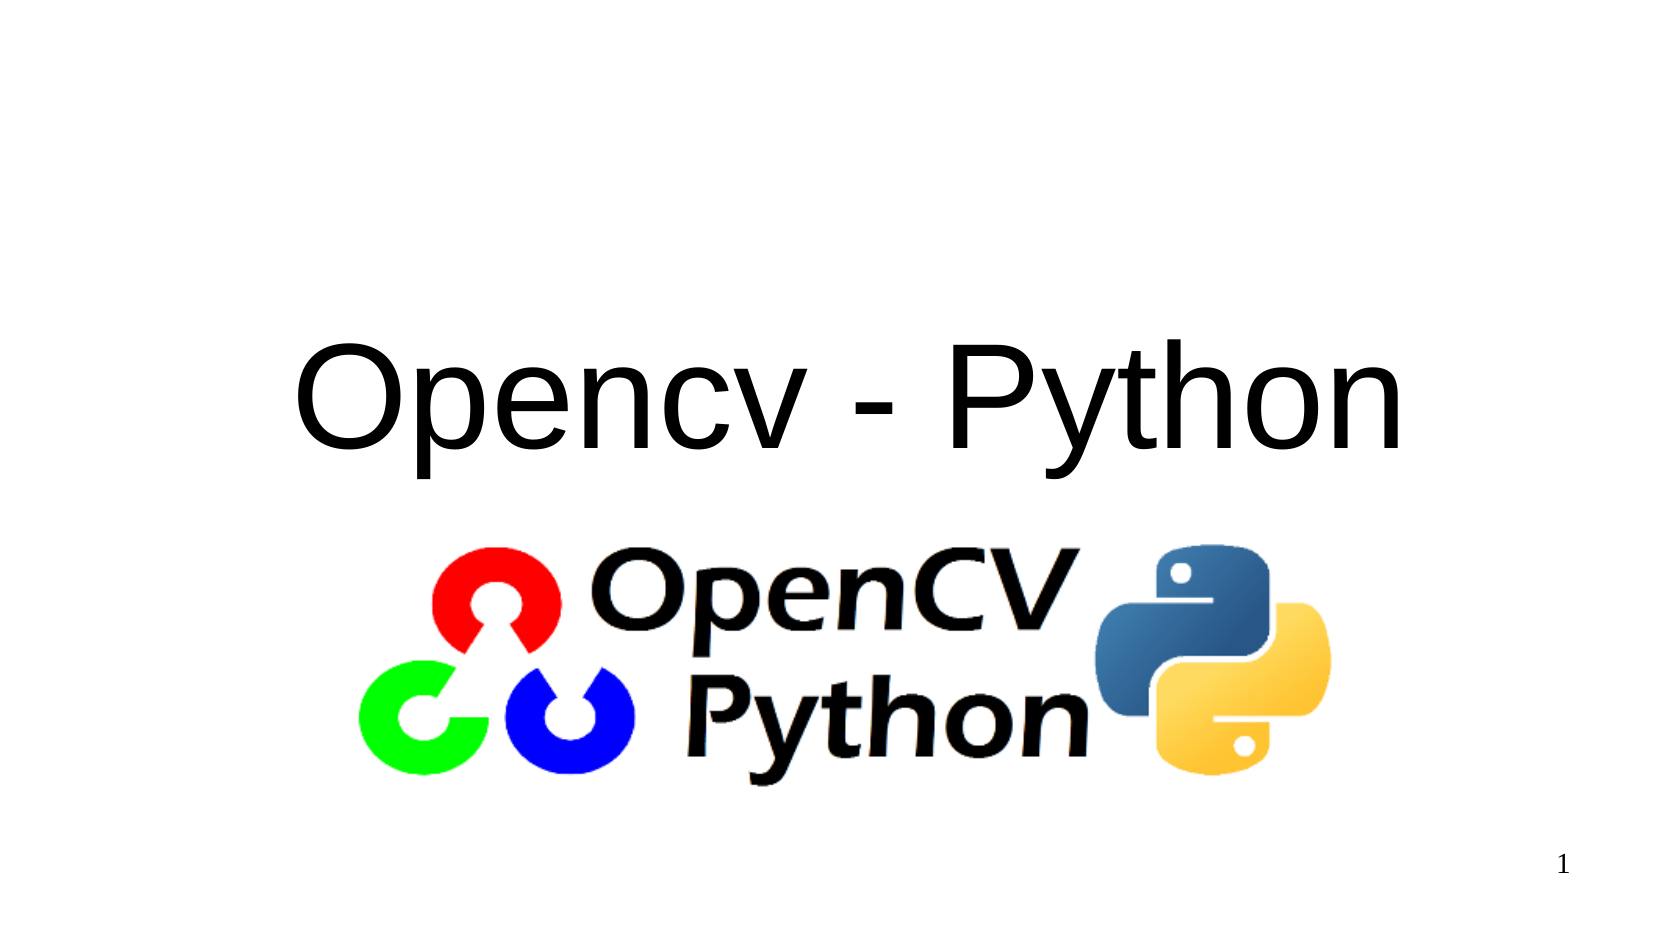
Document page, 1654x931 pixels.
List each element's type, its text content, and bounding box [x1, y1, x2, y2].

title Opencv - Python [106, 312, 1595, 481]
picture [342, 532, 1343, 804]
